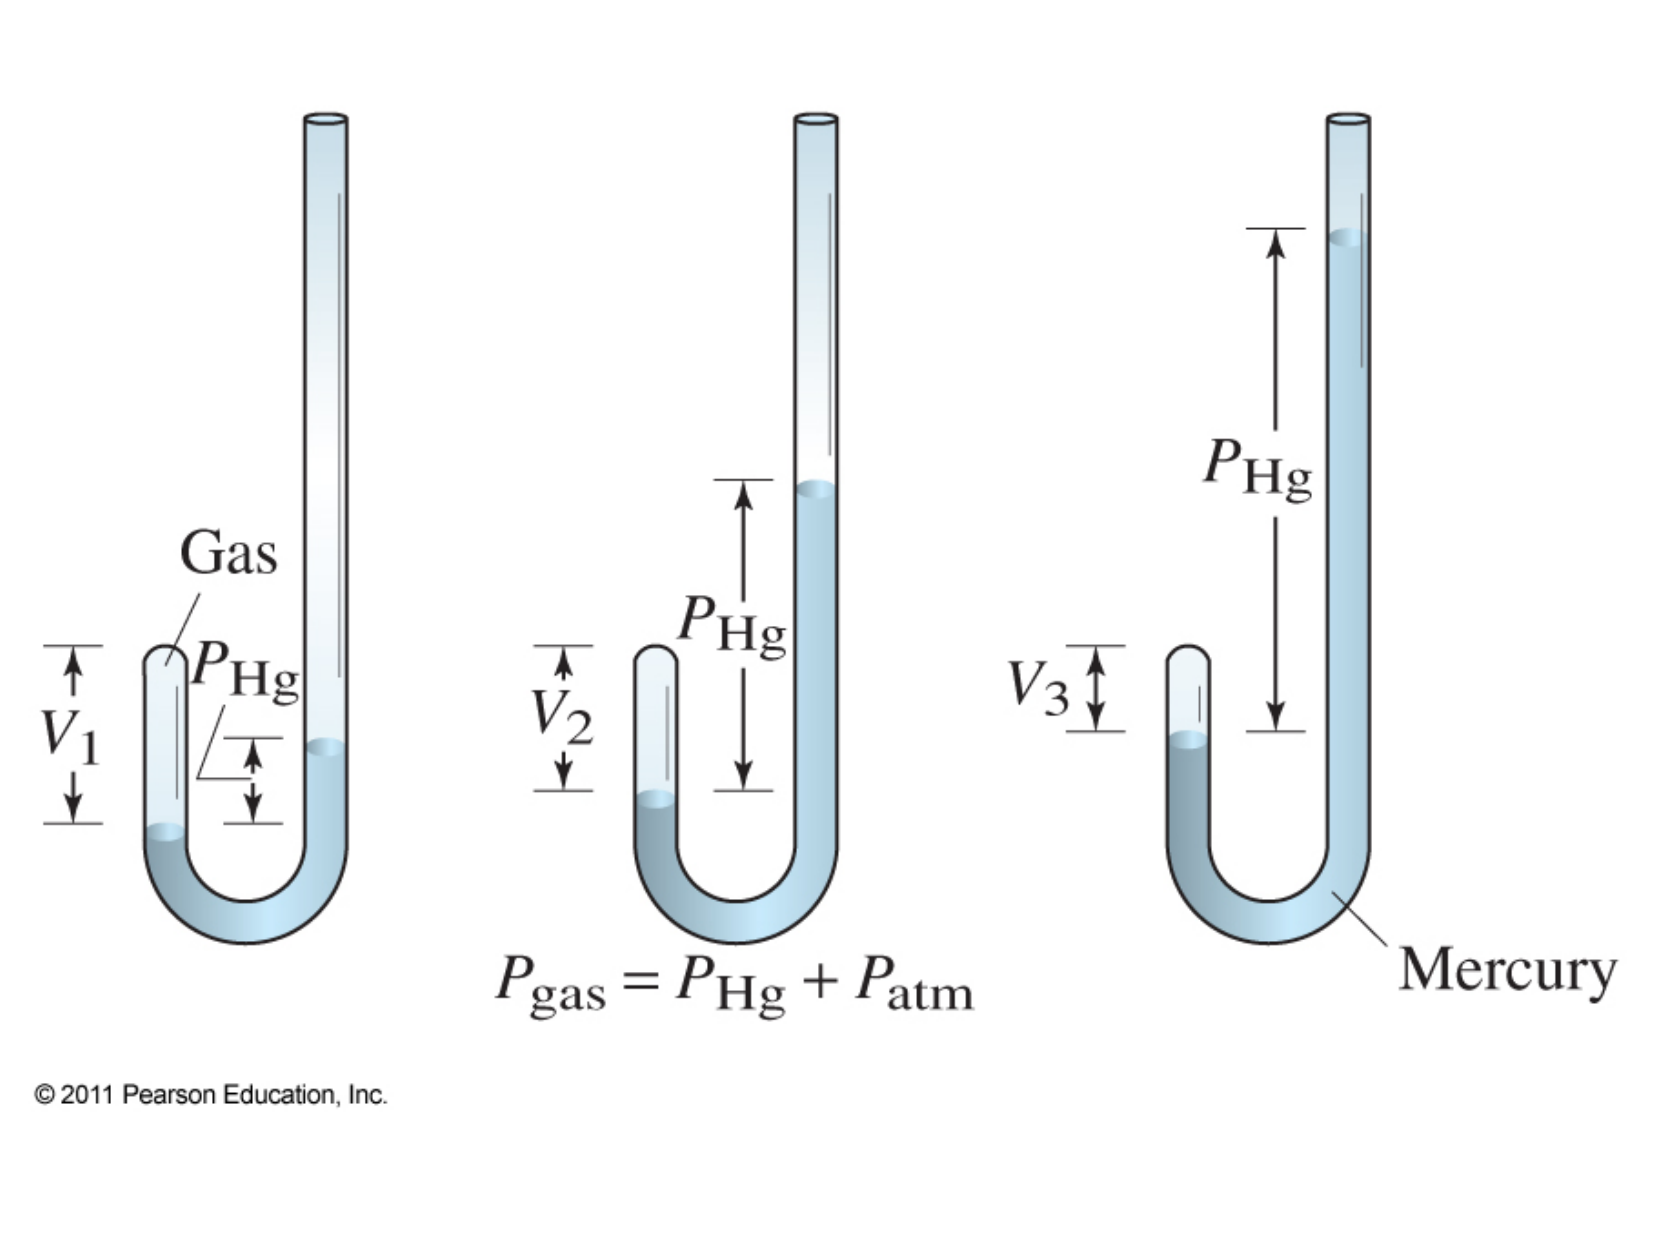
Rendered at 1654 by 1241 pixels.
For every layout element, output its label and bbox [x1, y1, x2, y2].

picture [0, 77, 1654, 1164]
